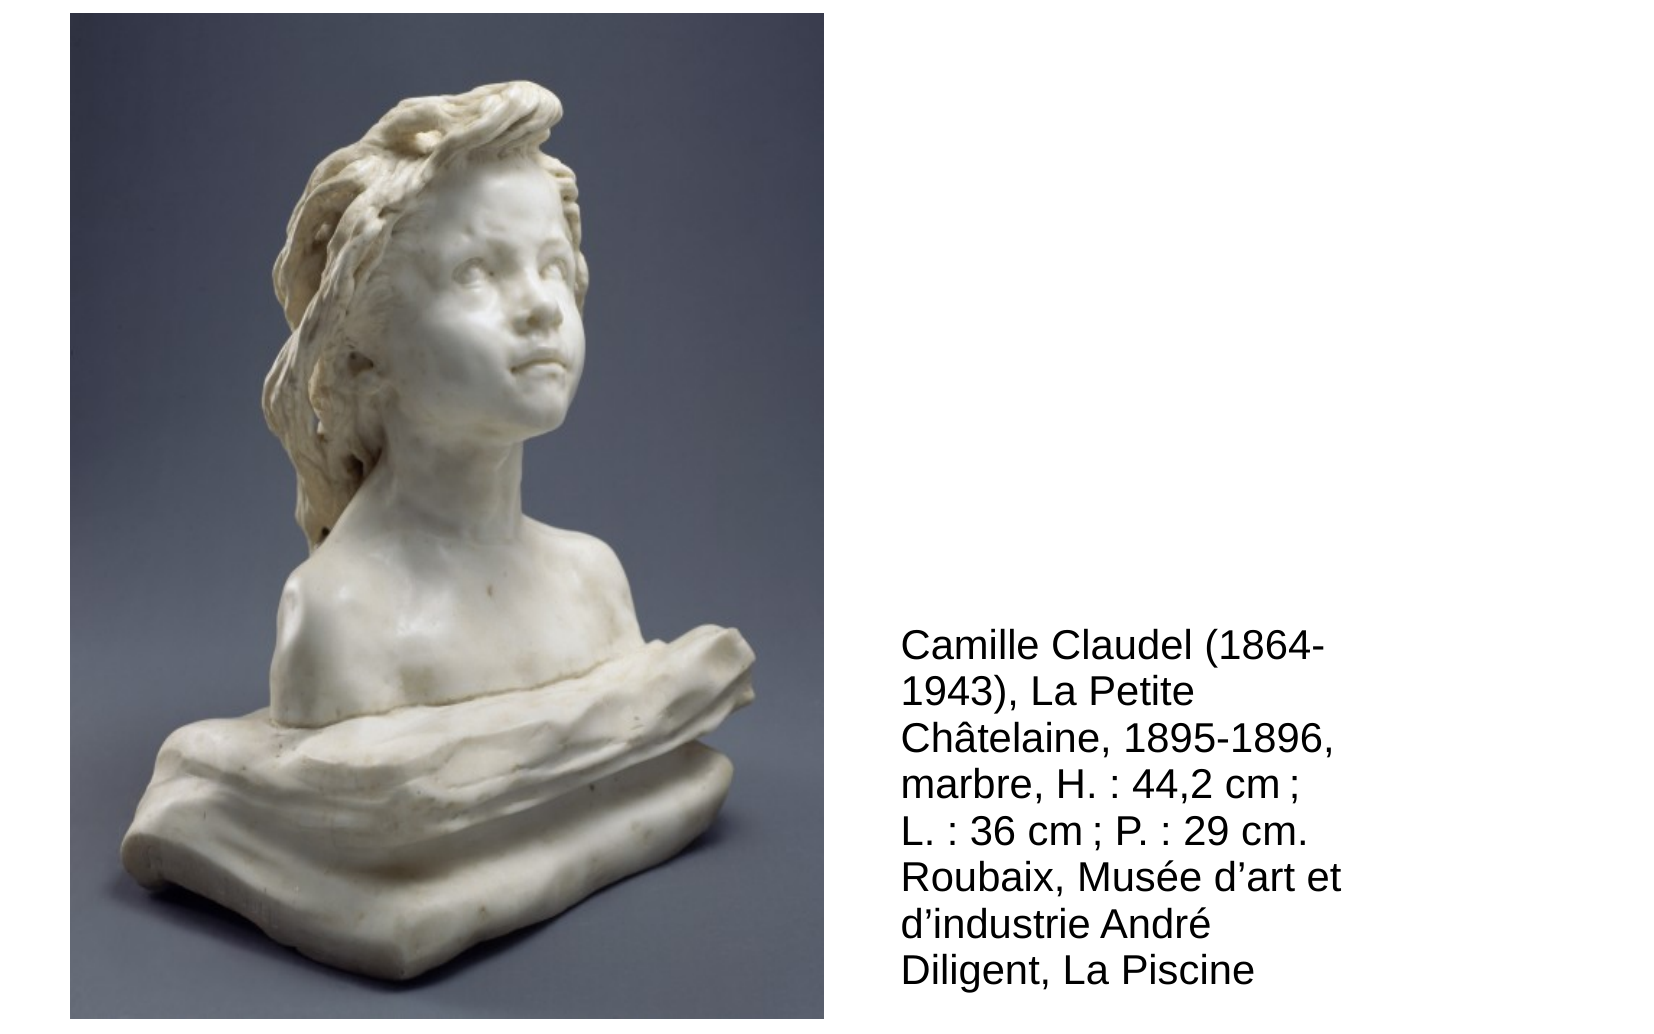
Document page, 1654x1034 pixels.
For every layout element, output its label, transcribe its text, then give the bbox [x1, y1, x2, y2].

text_box Camille Claudel (1864-1943), La Petite Châtelaine, 1895-1896, marbre, H. : 44,2 cm ; L. : 36 cm ; P. : 29 cm. Roubaix, Musée d’art et d’industrie André Diligent, La Piscine [885, 614, 1382, 1001]
picture [70, 13, 824, 1019]
